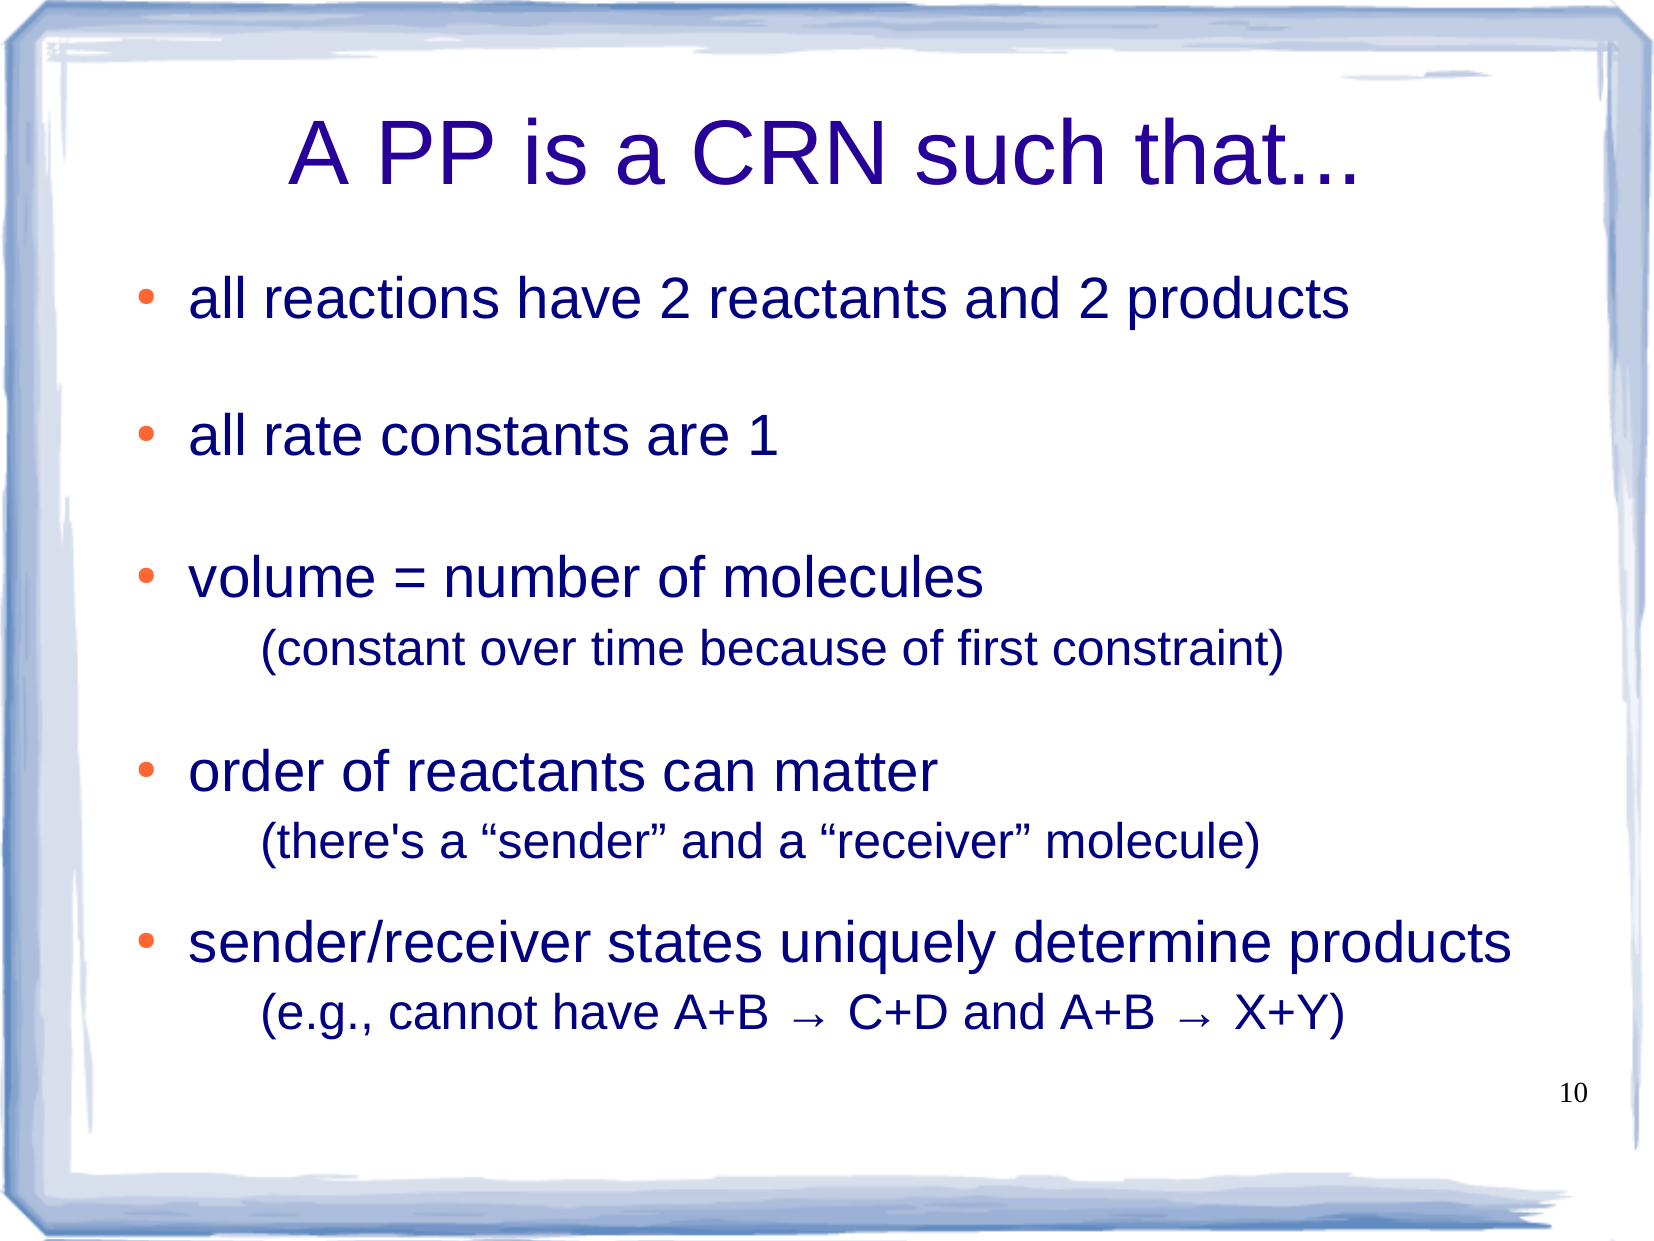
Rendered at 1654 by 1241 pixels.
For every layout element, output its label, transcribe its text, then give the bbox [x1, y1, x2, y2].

text_box (constant over time because of first constraint) [259, 619, 1314, 695]
list all reactions have 2 reactants and 2 products [118, 265, 1571, 332]
picture [0, 0, 1654, 1241]
text_box (e.g., cannot have A+B → C+D and A+B → X+Y) [260, 984, 1369, 1042]
title A PP is a CRN such that... [82, 49, 1571, 257]
text_box all rate constants are 1 [118, 402, 896, 478]
text_box (there's a “sender” and a “receiver” molecule) [260, 813, 1265, 870]
text_box volume = number of molecules [118, 545, 1571, 611]
text_box order of reactants can matter [118, 738, 1537, 813]
text_box sender/receiver states uniquely determine products [118, 910, 1537, 984]
